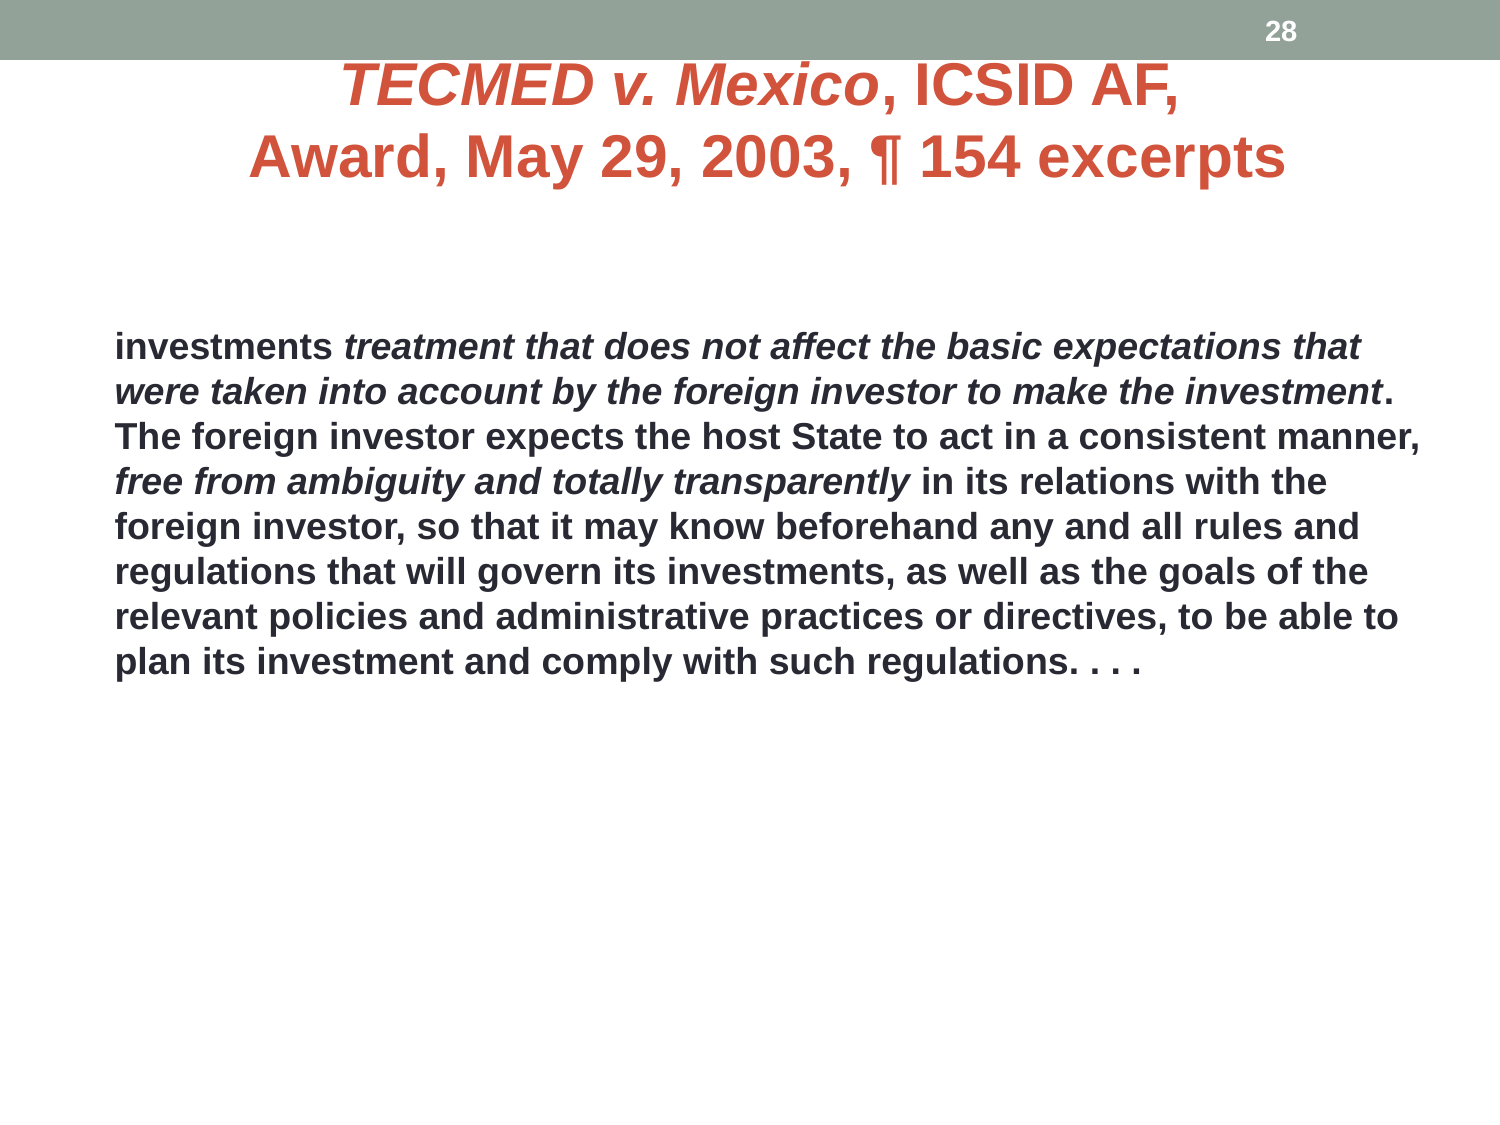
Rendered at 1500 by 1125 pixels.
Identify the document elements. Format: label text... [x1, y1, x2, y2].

text_box [I]n light of the good faith principle established by international law, [the provision] requires the Contracting Parties to provide to international investments treatment that does not affect the basic expectations that were taken into account by the foreign investor to make the investment. The foreign investor expects the host State to act in a consistent manner, free from ambiguity and totally transparently in its relations with the foreign investor, so that it may know beforehand any and all rules and regulations that will govern its investments, as well as the goals of the relevant policies and administrative practices or directives, to be able to plan its investment and comply with such regulations. . . . [99, 224, 1463, 1000]
text_box TECMED v. Mexico, ICSID AF, Award, May 29, 2003, ¶ 154 excerpts [112, 37, 1425, 188]
slide_number <編號> [1250, 3, 1425, 37]
